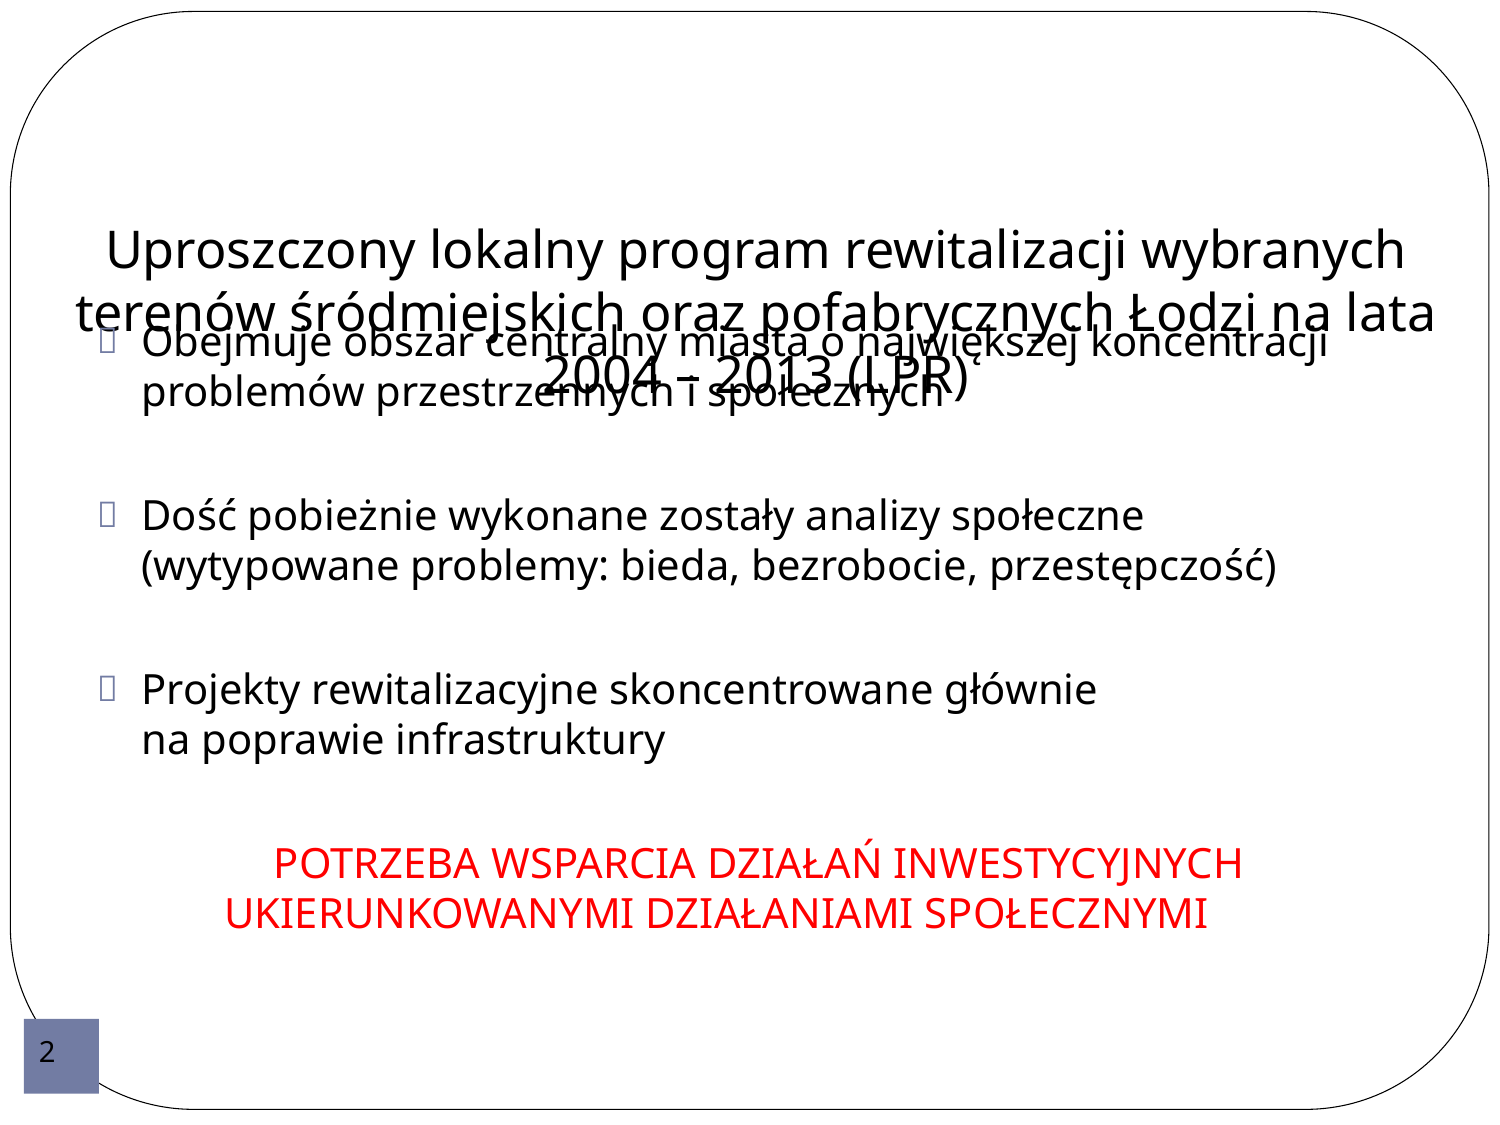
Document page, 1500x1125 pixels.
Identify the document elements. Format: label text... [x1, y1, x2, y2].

list Obejmuje obszar centralny miasta o największej koncentracji problemów przestrzennych i społecznych Dość pobieżnie wykonane zostały analizy społeczne (wytypowane problemy: bieda, bezrobocie, przestępczość) Projekty rewitalizacyjne skoncentrowane głównie na poprawie infrastruktury POTRZEBA WSPARCIA DZIAŁAŃ INWESTYCYJNYCH UKIERUNKOWANYMI DZIAŁANIAMI SPOŁECZNYMI [81, 299, 1363, 1005]
title Uproszczony lokalny program rewitalizacji wybranych terenów śródmiejskich oraz pofabrycznych Łodzi na lata 2004 – 2013 (LPR) [50, 79, 1463, 412]
slide_number <numer> [23, 1018, 99, 1094]
